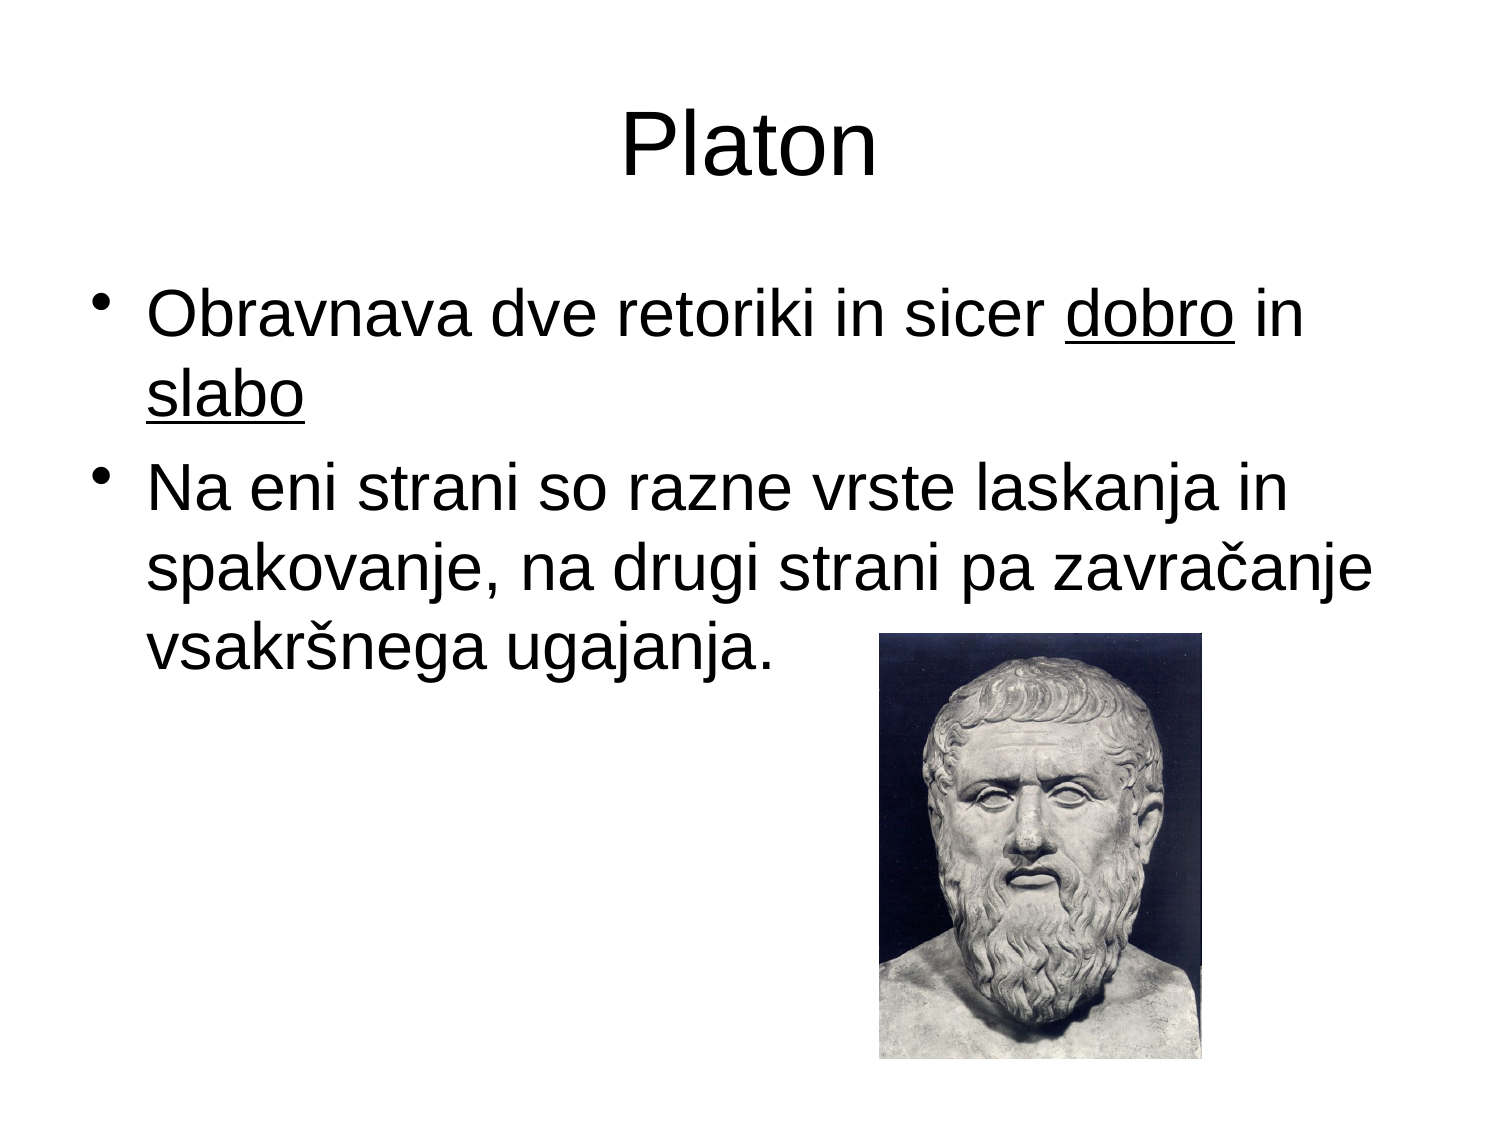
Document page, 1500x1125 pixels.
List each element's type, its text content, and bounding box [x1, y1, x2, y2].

picture [879, 633, 1202, 1059]
title Platon [75, 45, 1425, 233]
list Obravnava dve retoriki in sicer dobro in slabo Na eni strani so razne vrste laskanja in spakovanje, na drugi strani pa zavračanje vsakršnega ugajanja. [75, 262, 1425, 1005]
